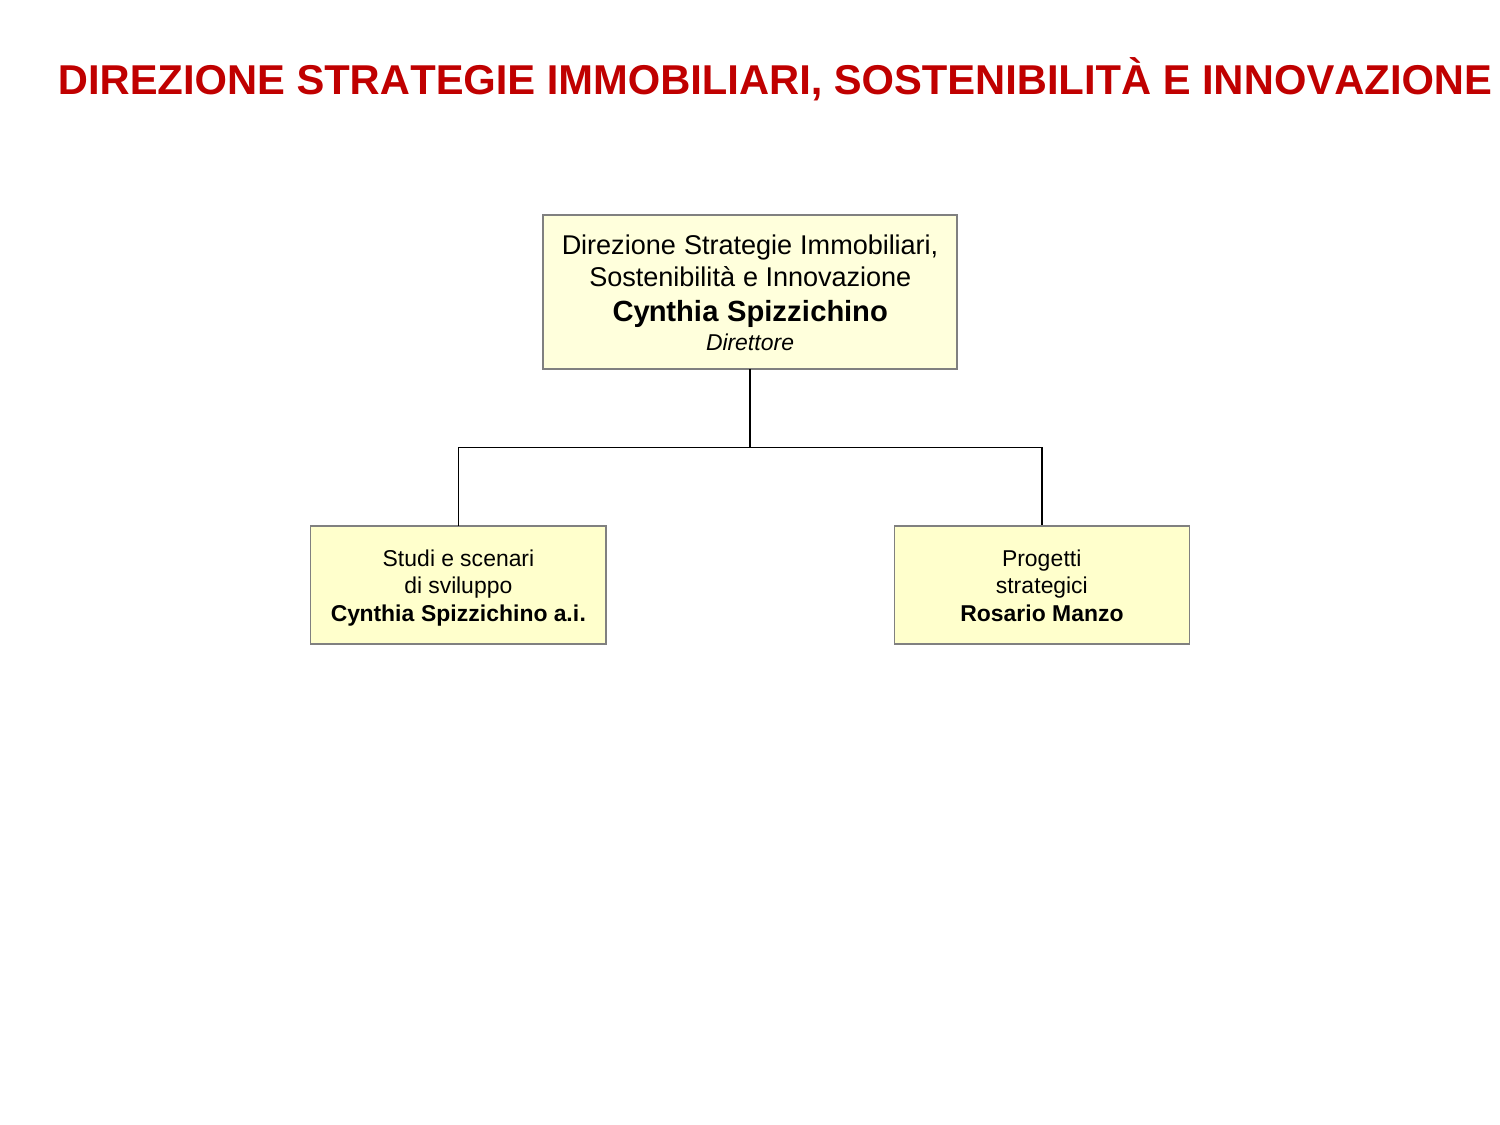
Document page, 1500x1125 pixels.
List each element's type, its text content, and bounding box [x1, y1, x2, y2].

text_box DIREZIONE STRATEGIE IMMOBILIARI, SOSTENIBILITÀ E INNOVAZIONE [42, 45, 1500, 128]
picture [309, 214, 1191, 645]
